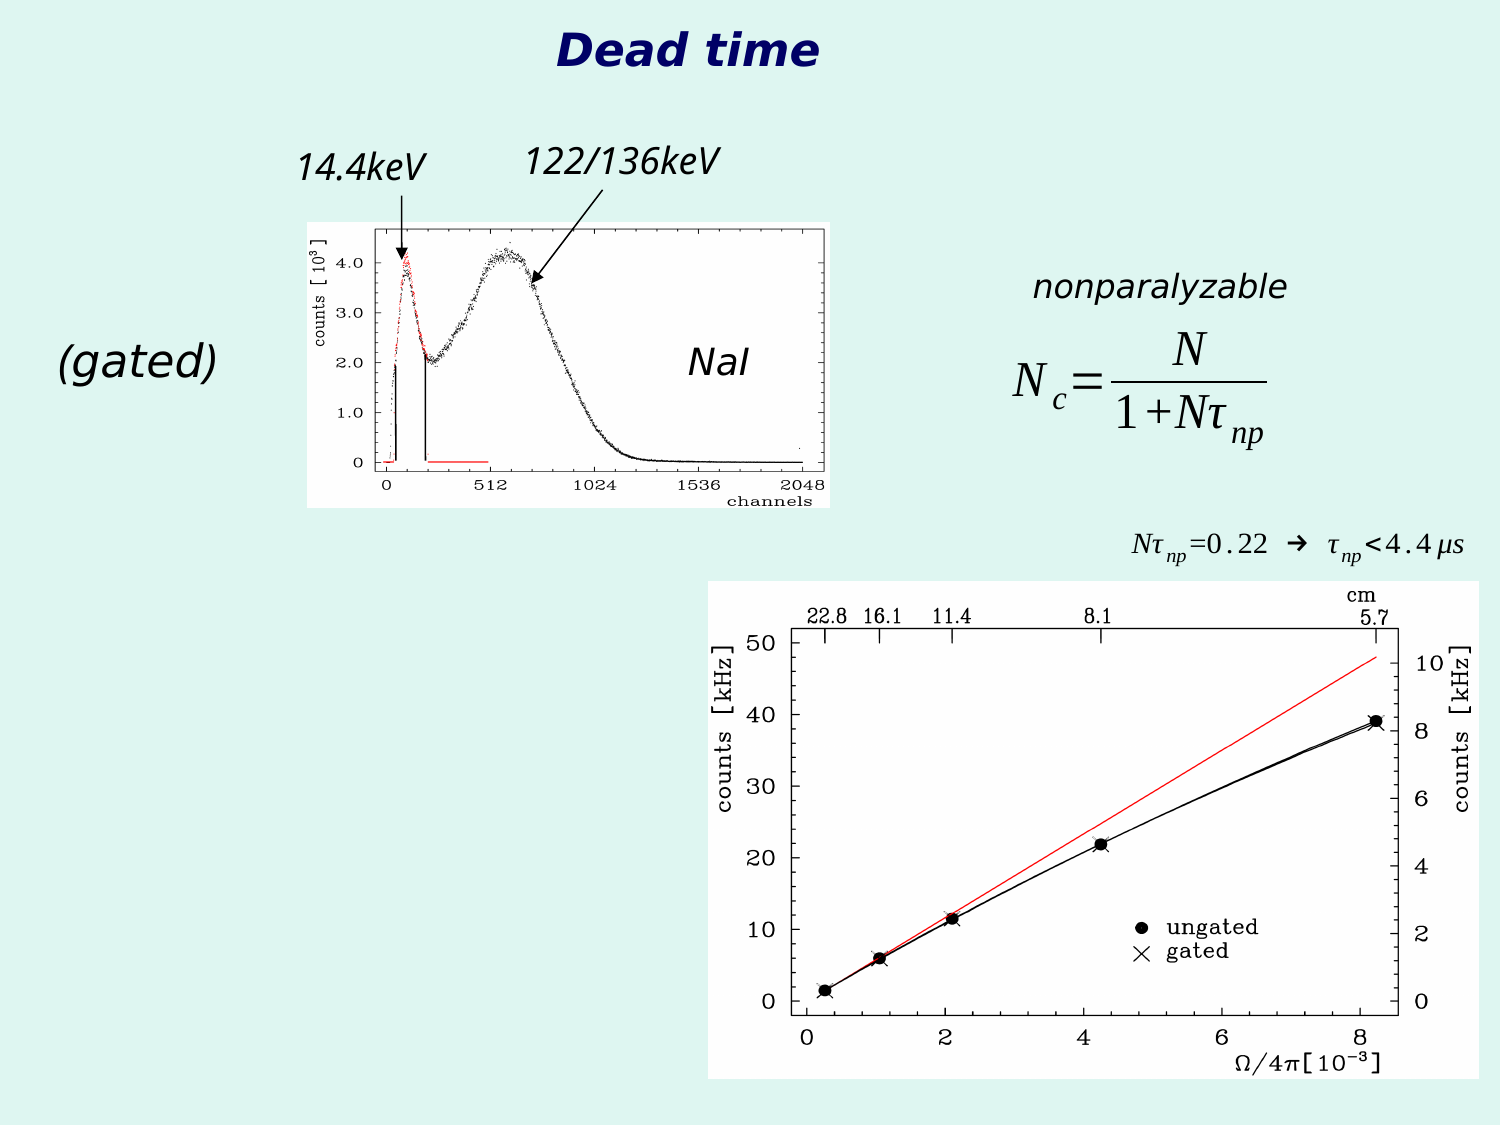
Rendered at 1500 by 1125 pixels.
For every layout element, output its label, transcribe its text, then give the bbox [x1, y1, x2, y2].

text_box 14.4keV [279, 135, 447, 196]
text_box 122/136keV [507, 129, 749, 190]
picture [307, 222, 833, 508]
chart [1122, 527, 1476, 567]
picture [708, 581, 1483, 1080]
chart [997, 321, 1287, 452]
text_box nonparalyzable [1017, 258, 1324, 318]
text_box Dead time [540, 13, 951, 84]
text_box NaI [673, 330, 765, 391]
text_box (gated) [43, 324, 284, 400]
